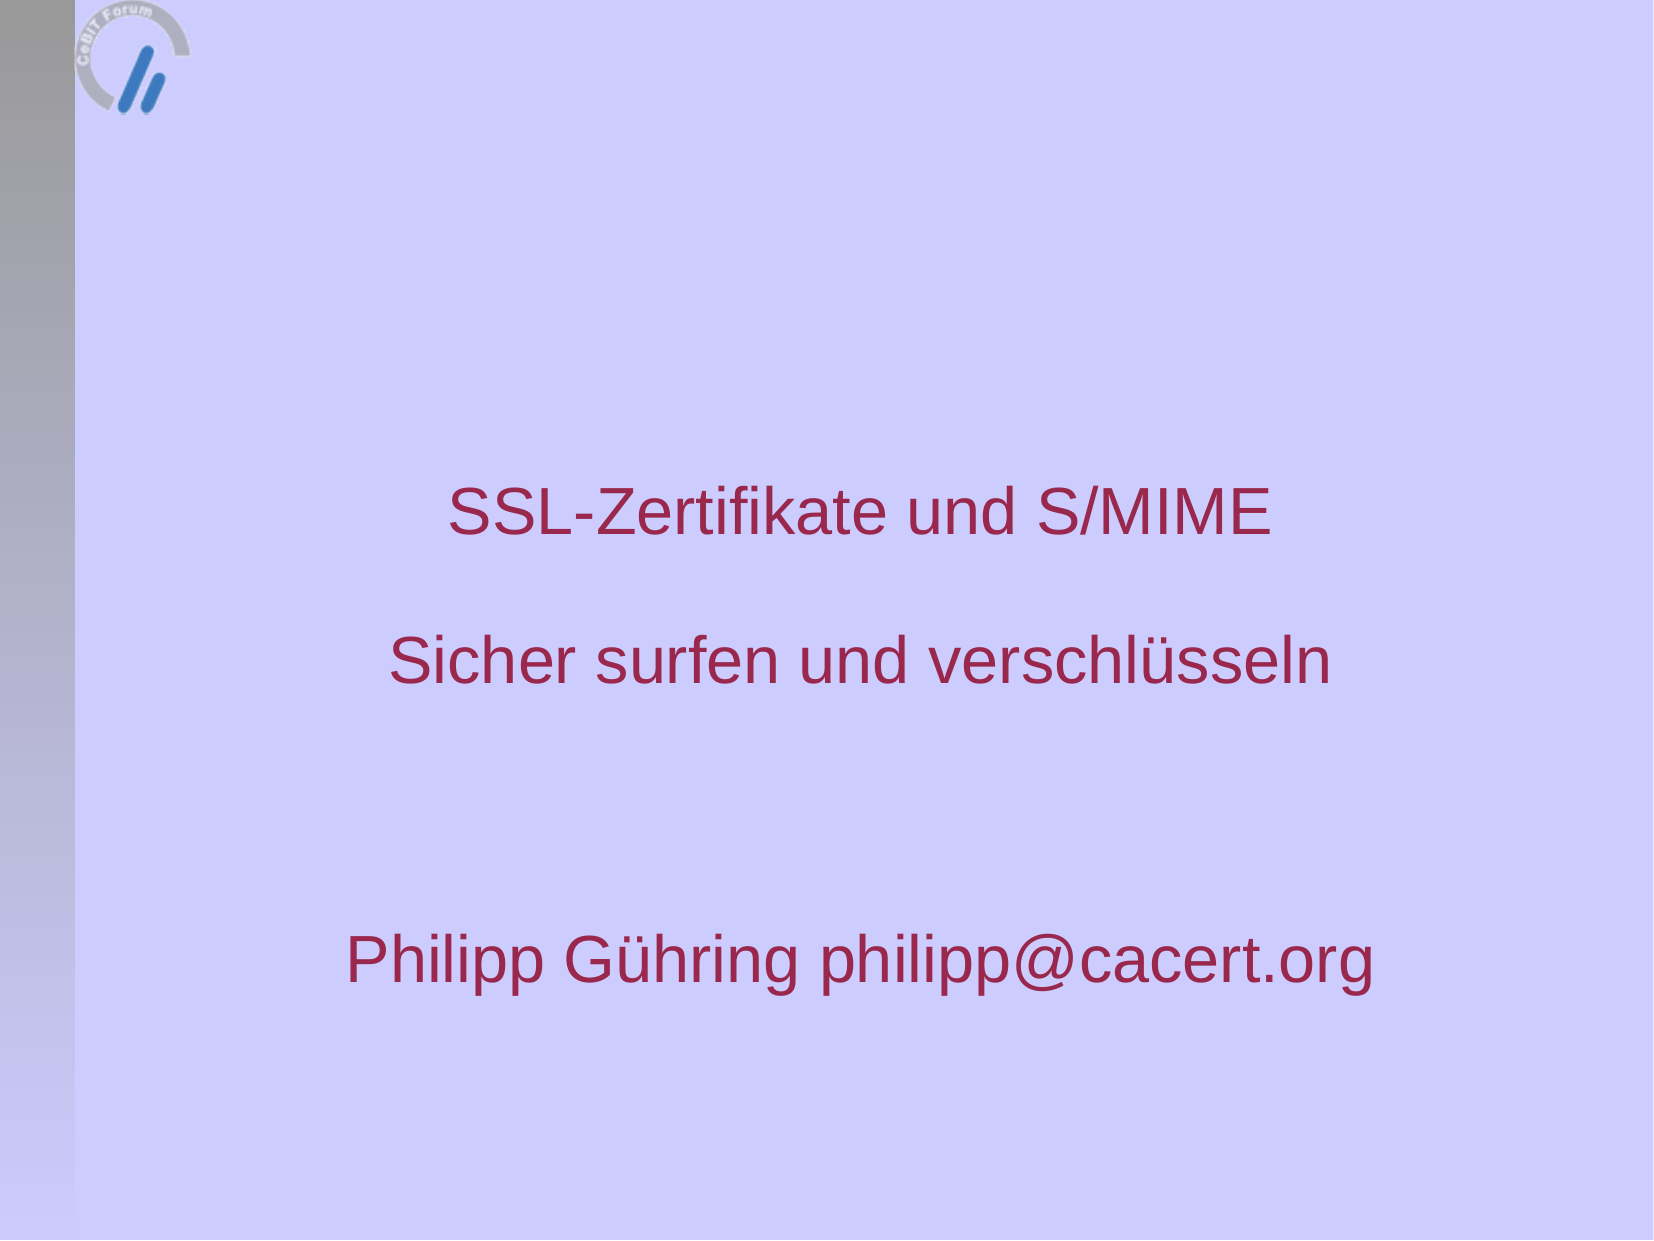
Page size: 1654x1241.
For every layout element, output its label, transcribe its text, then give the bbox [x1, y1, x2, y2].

text_box SSL-Zertifikate und S/MIME Sicher surfen und verschlüsseln Philipp Gühring philipp@cacert.org [152, 344, 1534, 1127]
